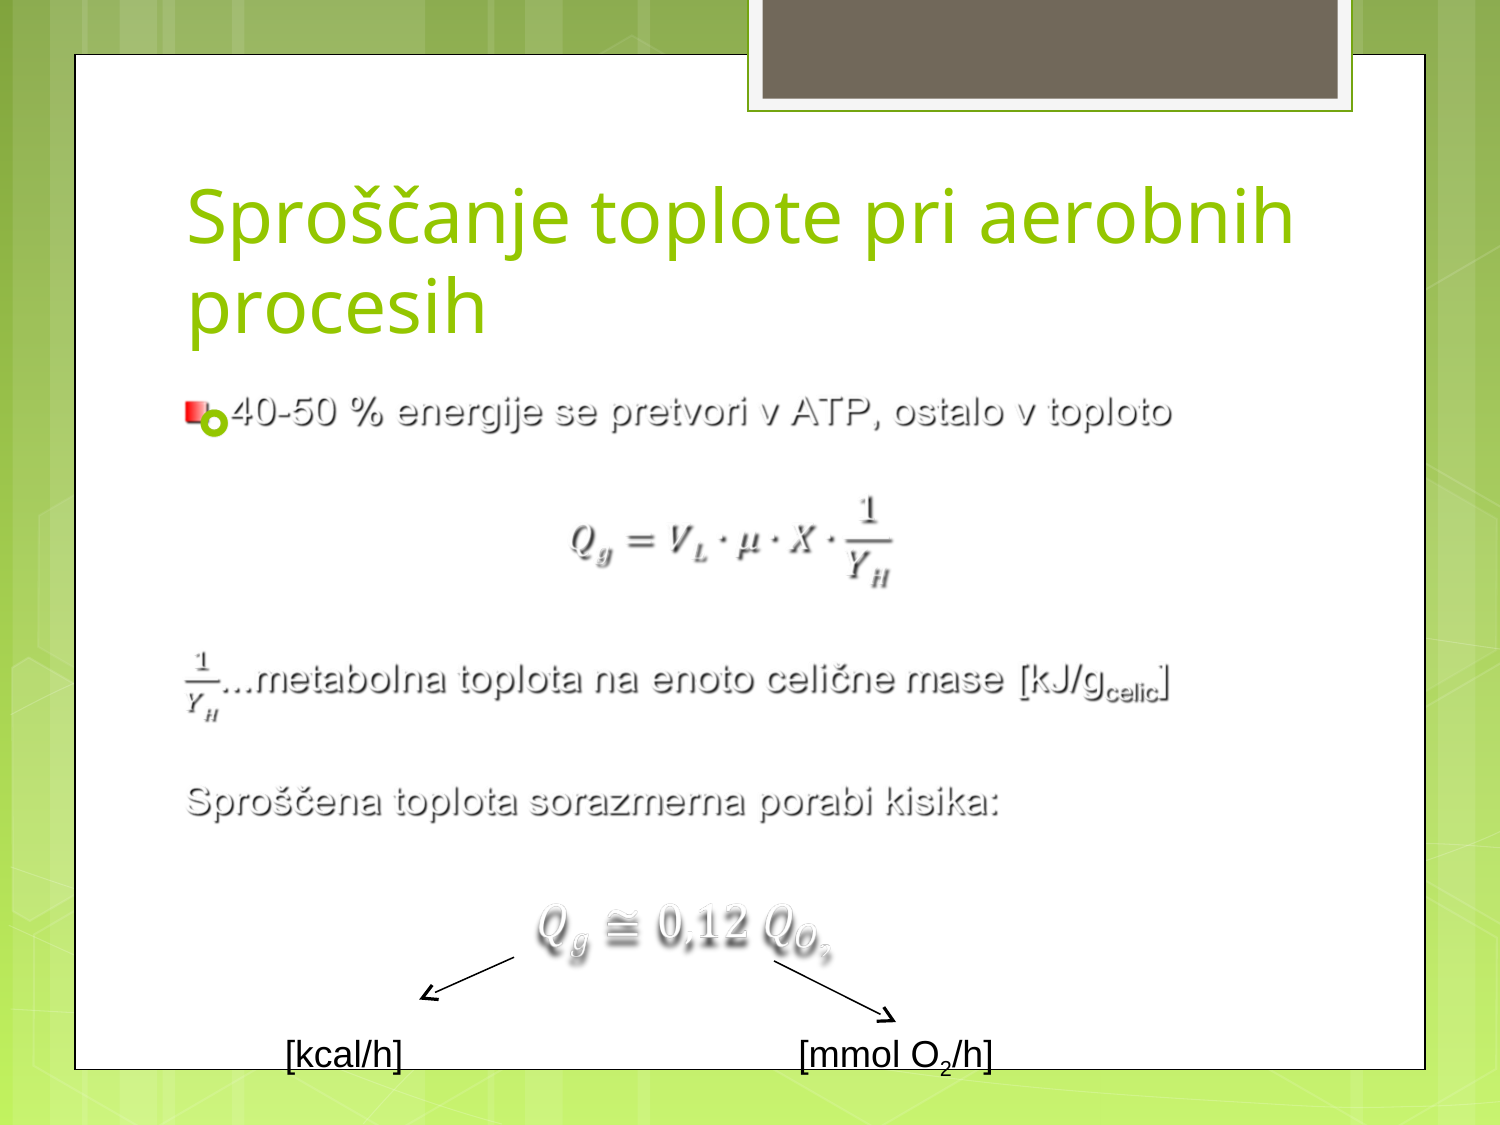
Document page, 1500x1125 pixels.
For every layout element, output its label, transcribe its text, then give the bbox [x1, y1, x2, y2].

text_box [kcal/h] [269, 1022, 419, 1083]
title Sproščanje toplote pri aerobnih procesih [171, 168, 1324, 356]
picture [504, 880, 879, 974]
text_box [mmol O2/h] [783, 1022, 1009, 1089]
text_box [171, 380, 1284, 958]
